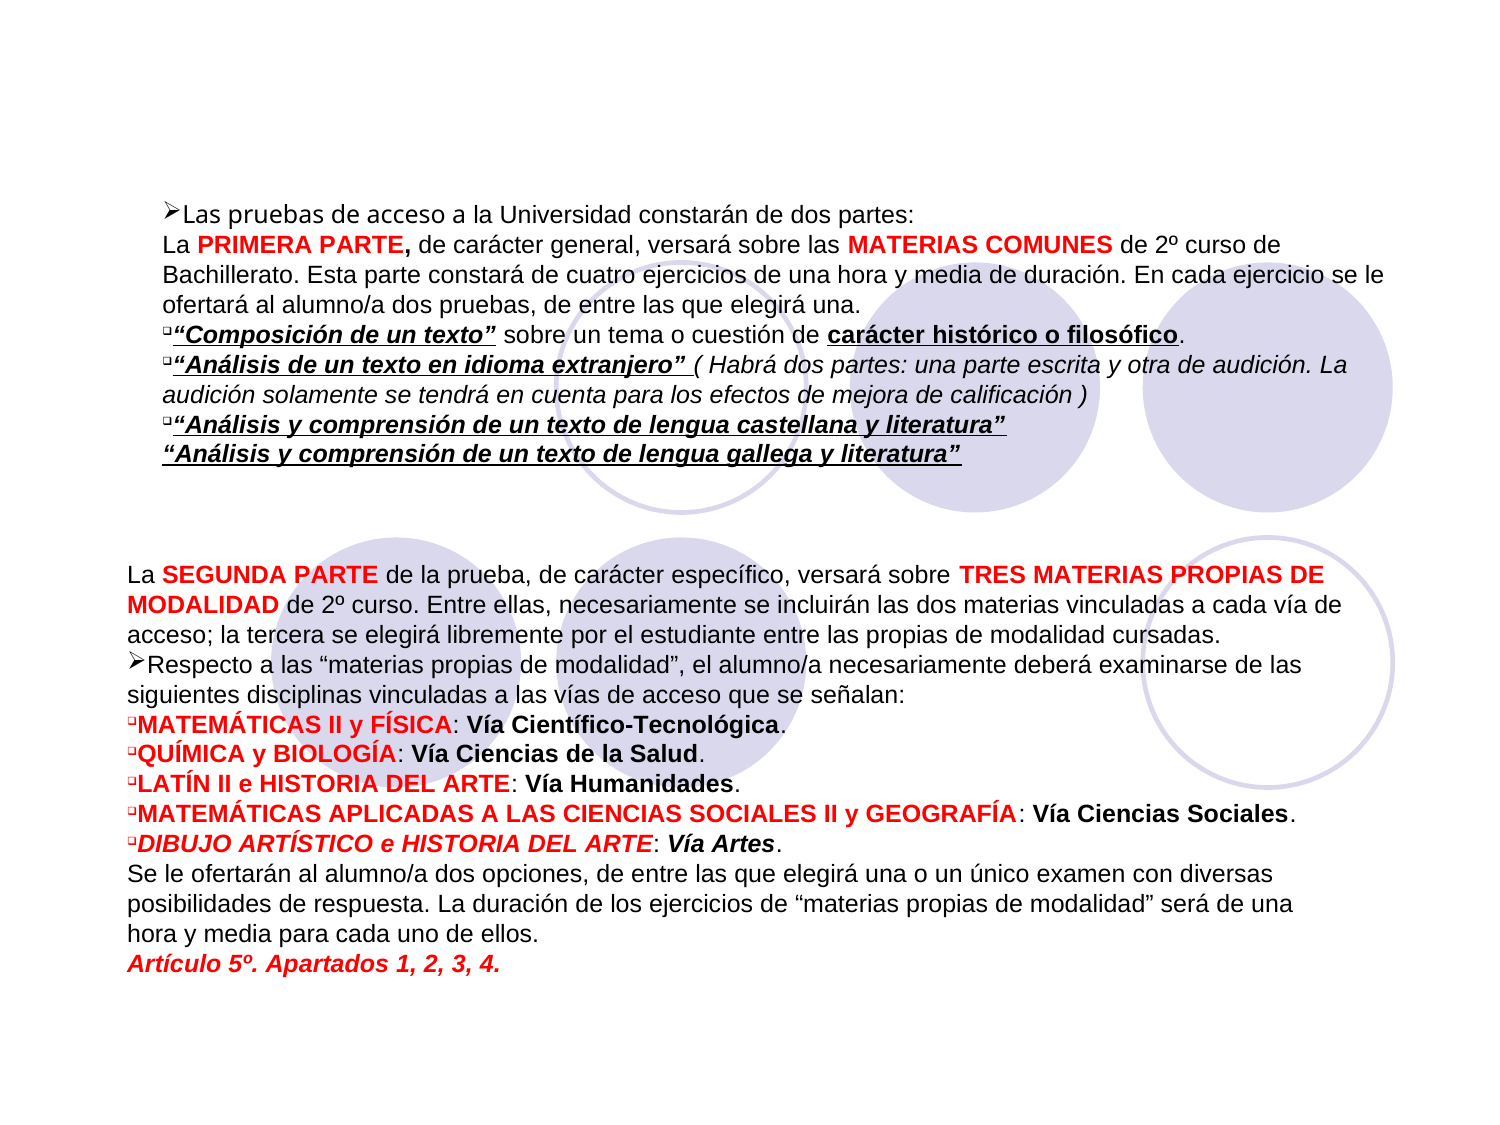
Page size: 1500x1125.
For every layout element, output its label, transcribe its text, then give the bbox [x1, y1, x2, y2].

text_box Las pruebas de acceso a la Universidad constarán de dos partes: La PRIMERA PARTE, de carácter general, versará sobre las MATERIAS COMUNES de 2º curso de Bachillerato. Esta parte constará de cuatro ejercicios de una hora y media de duración. En cada ejercicio se le ofertará al alumno/a dos pruebas, de entre las que elegirá una. “Composición de un texto” sobre un tema o cuestión de carácter histórico o filosófico. “Análisis de un texto en idioma extranjero” ( Habrá dos partes: una parte escrita y otra de audición. La audición solamente se tendrá en cuenta para los efectos de mejora de calificación ) “Análisis y comprensión de un texto de lengua castellana y literatura” “Análisis y comprensión de un texto de lengua gallega y literatura” [147, 160, 1412, 468]
text_box La SEGUNDA PARTE de la prueba, de carácter específico, versará sobre TRES MATERIAS PROPIAS DE MODALIDAD de 2º curso. Entre ellas, necesariamente se incluirán las dos materias vinculadas a cada vía de acceso; la tercera se elegirá libremente por el estudiante entre las propias de modalidad cursadas. Respecto a las “materias propias de modalidad”, el alumno/a necesariamente deberá examinarse de las siguientes disciplinas vinculadas a las vías de acceso que se señalan: MATEMÁTICAS II y FÍSICA: Vía Científico-Tecnológica. QUÍMICA y BIOLOGÍA: Vía Ciencias de la Salud. LATÍN II e HISTORIA DEL ARTE: Vía Humanidades. MATEMÁTICAS APLICADAS A LAS CIENCIAS SOCIALES II y GEOGRAFÍA: Vía Ciencias Sociales. DIBUJO ARTÍSTICO e HISTORIA DEL ARTE: Vía Artes. Se le ofertarán al alumno/a dos opciones, de entre las que elegirá una o un único examen con diversas posibilidades de respuesta. La duración de los ejercicios de “materias propias de modalidad” será de una hora y media para cada uno de ellos. Artículo 5º. Apartados 1, 2, 3, 4. [112, 550, 1365, 986]
